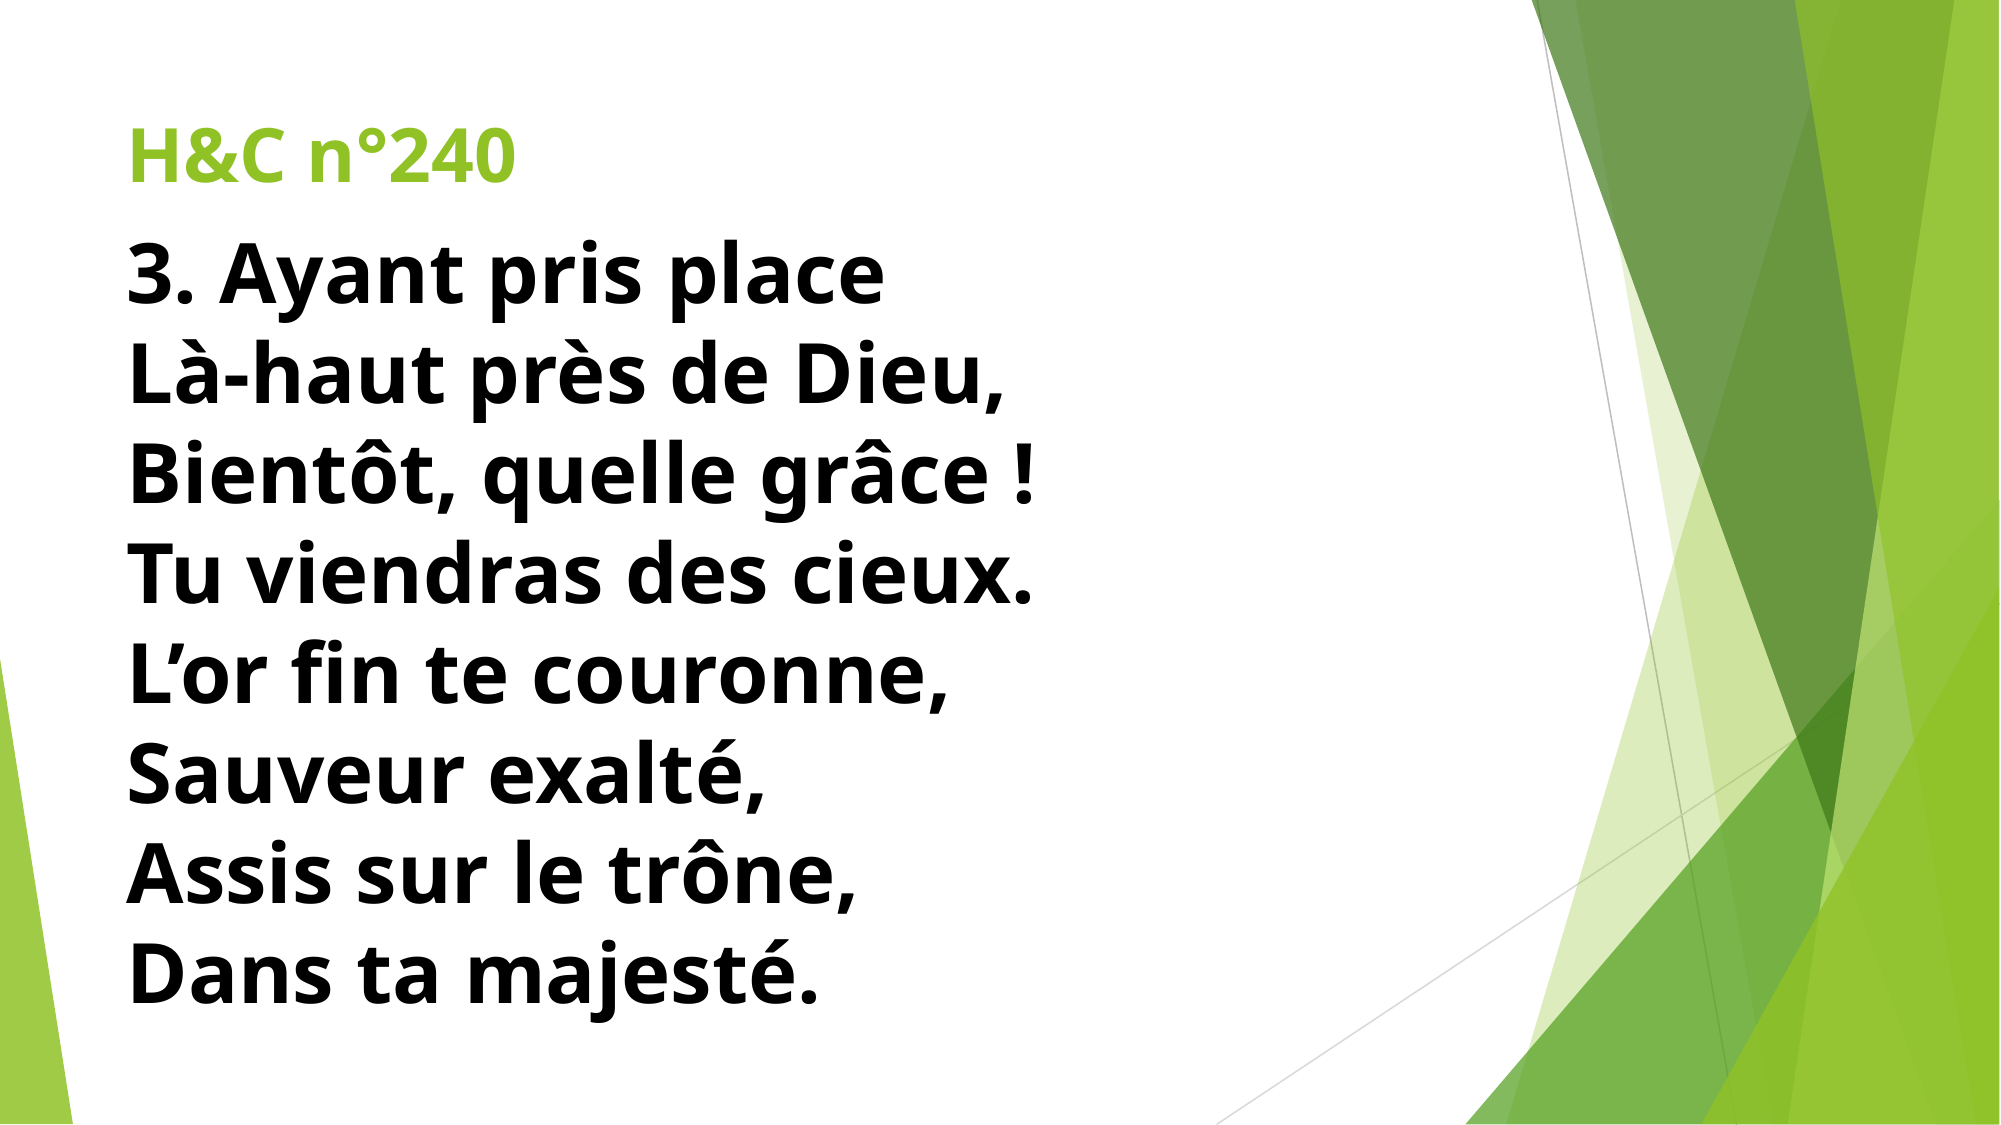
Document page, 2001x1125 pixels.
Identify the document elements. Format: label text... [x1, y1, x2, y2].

text_box H&C n°240 [111, 99, 1522, 212]
text_box 3. Ayant pris place Là-haut près de Dieu, Bientôt, quelle grâce ! Tu viendras des cieux. L’or fin te couronne, Sauveur exalté, Assis sur le trône, Dans ta majesté. [111, 212, 1949, 1063]
